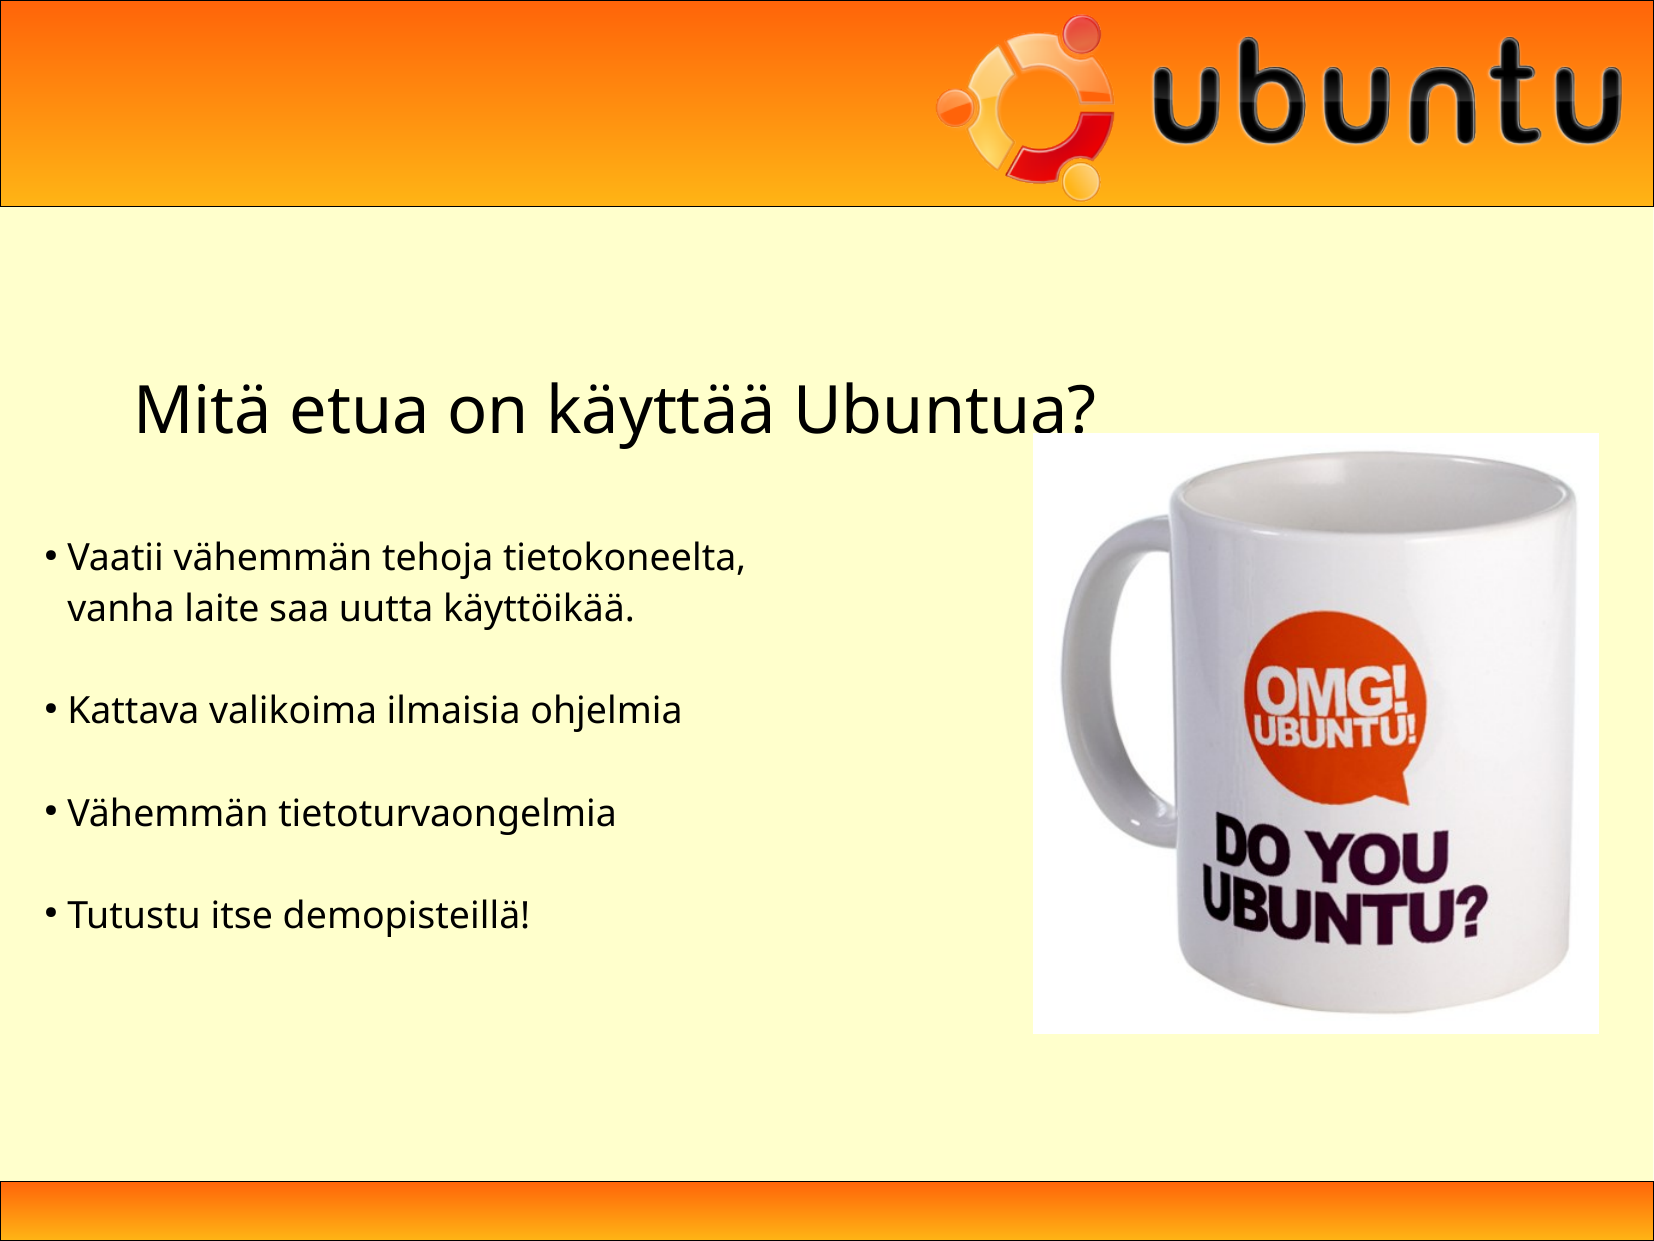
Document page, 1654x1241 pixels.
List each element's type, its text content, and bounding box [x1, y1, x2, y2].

text_box [0, 1181, 1654, 1241]
text_box Mitä etua on käyttää Ubuntua? [118, 354, 1082, 474]
picture [915, 0, 1654, 218]
picture [1033, 433, 1599, 1034]
text_box Vaatii vähemmän tehoja tietokoneelta, vanha laite saa uutta käyttöikää. Kattava valikoima ilmaisia ohjelmia Vähemmän tietoturvaongelmia Tutustu itse demopisteillä! [29, 472, 745, 866]
text_box [0, 0, 915, 207]
